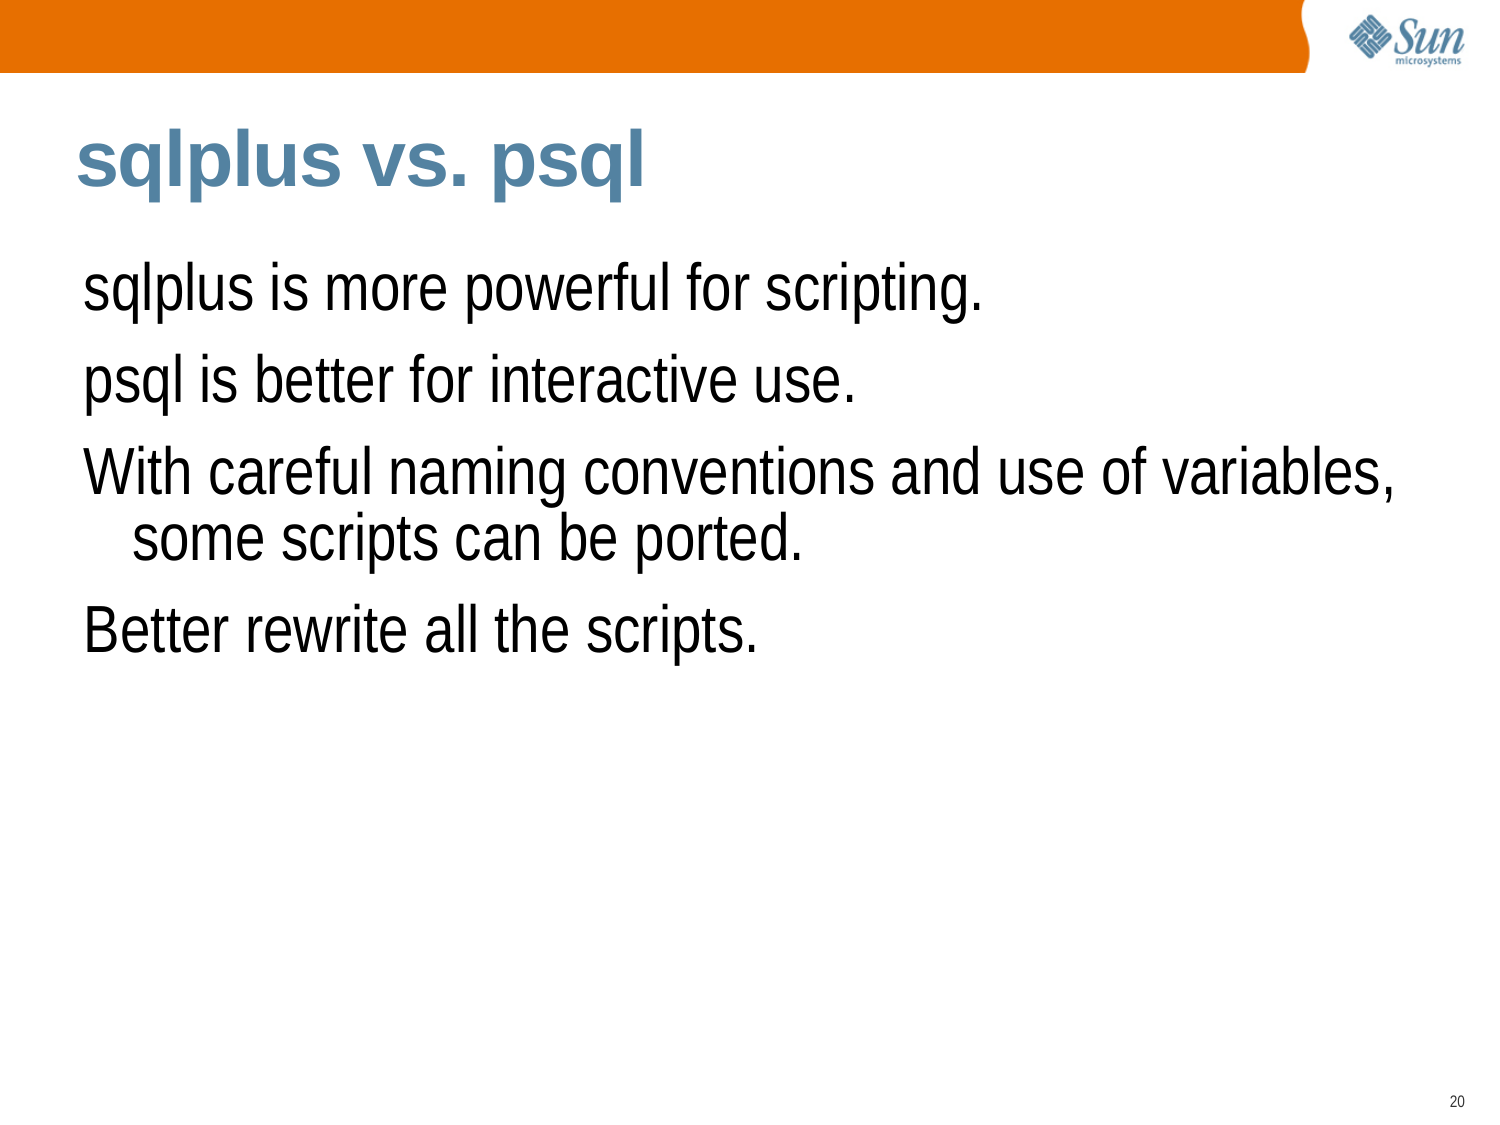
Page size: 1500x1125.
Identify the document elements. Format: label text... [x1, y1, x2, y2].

list sqlplus is more powerful for scripting. psql is better for interactive use. With careful naming conventions and use of variables, some scripts can be ported. Better rewrite all the scripts. [64, 258, 1401, 1062]
title sqlplus vs. psql [75, 123, 1437, 227]
picture [0, 0, 1500, 73]
